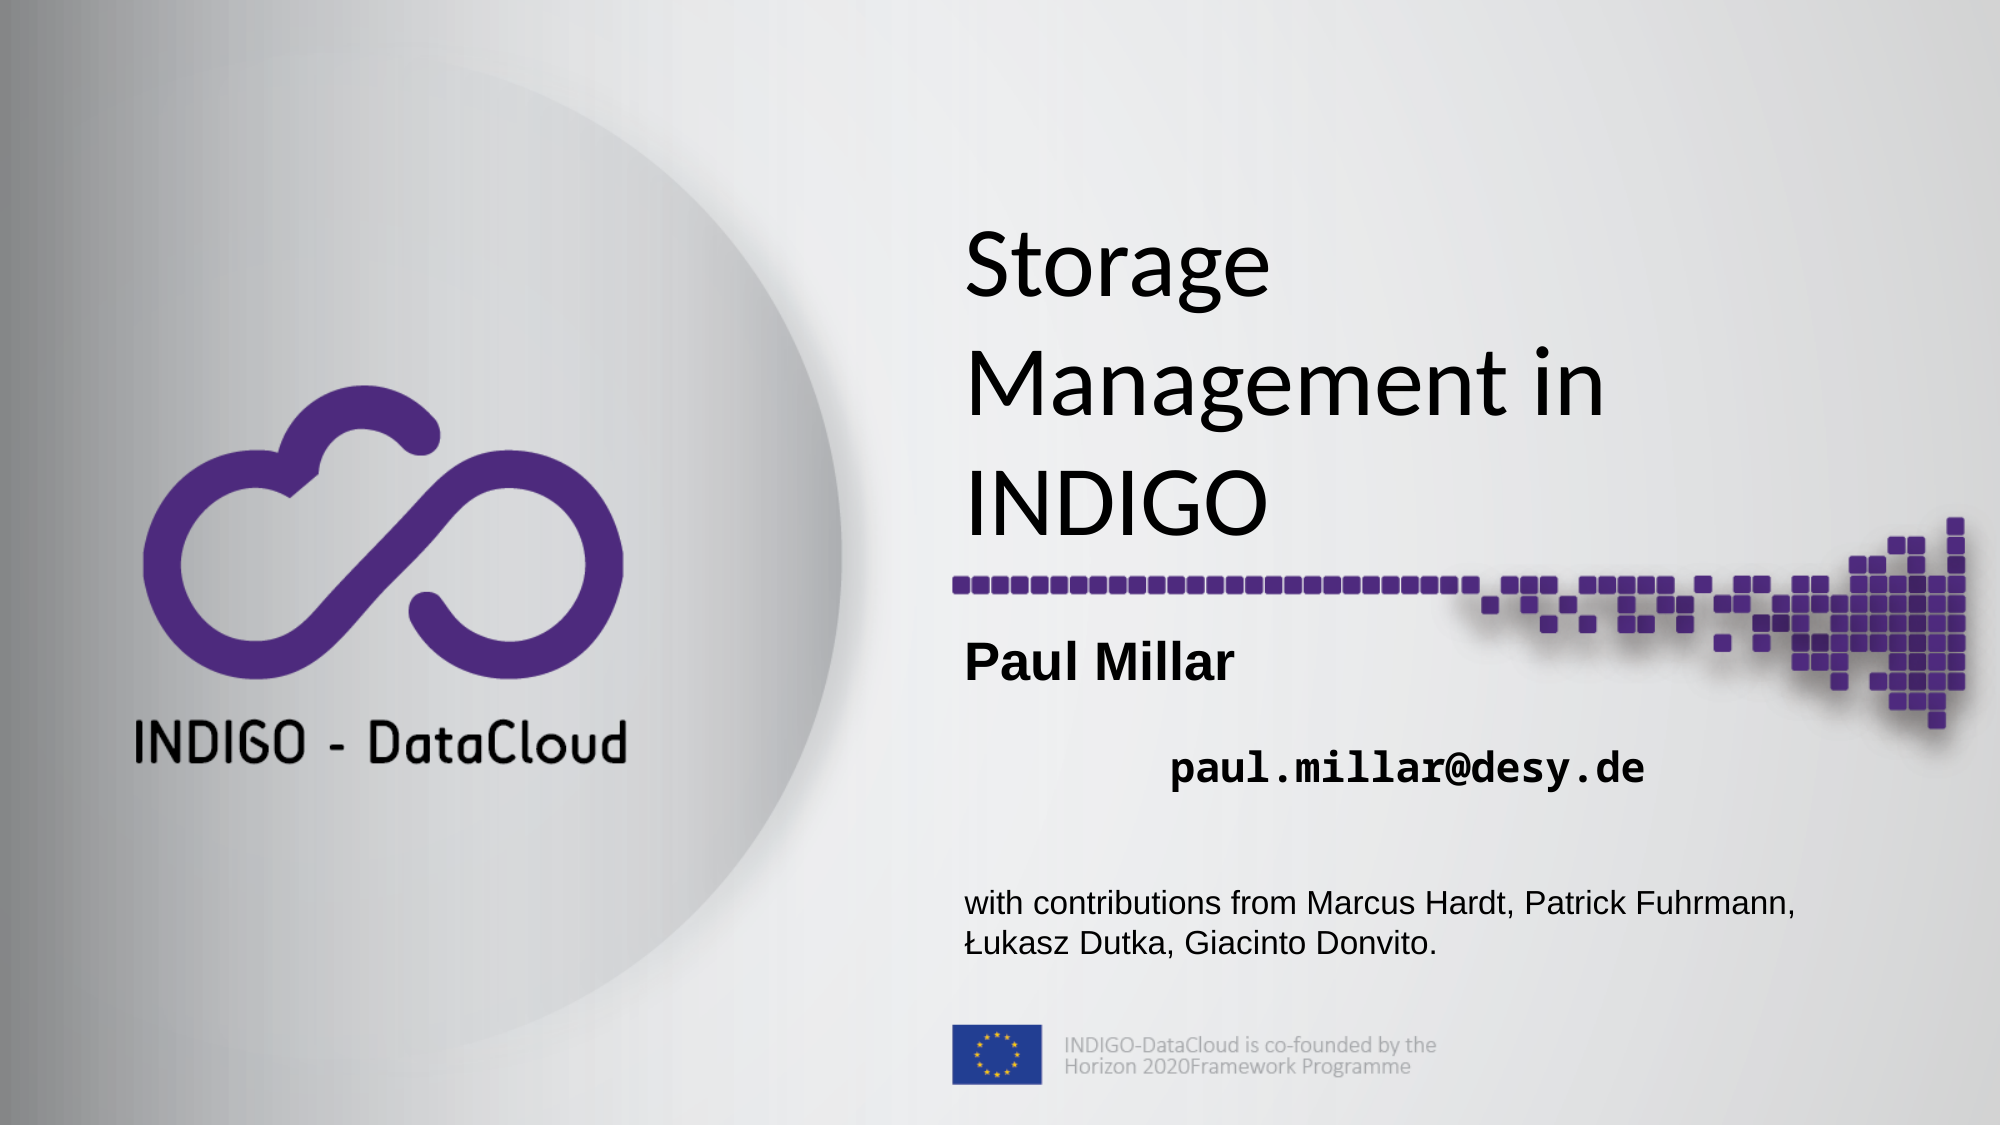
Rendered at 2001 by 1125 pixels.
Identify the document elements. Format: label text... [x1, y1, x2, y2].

subtitle Paul Millar paul.millar@desy.de with contributions from Marcus Hardt, Patrick Fuhrmann, Łukasz Dutka, Giacinto Donvito. [949, 618, 1867, 863]
title Storage Management in INDIGO [949, 216, 1828, 564]
picture [0, 0, 2000, 1125]
